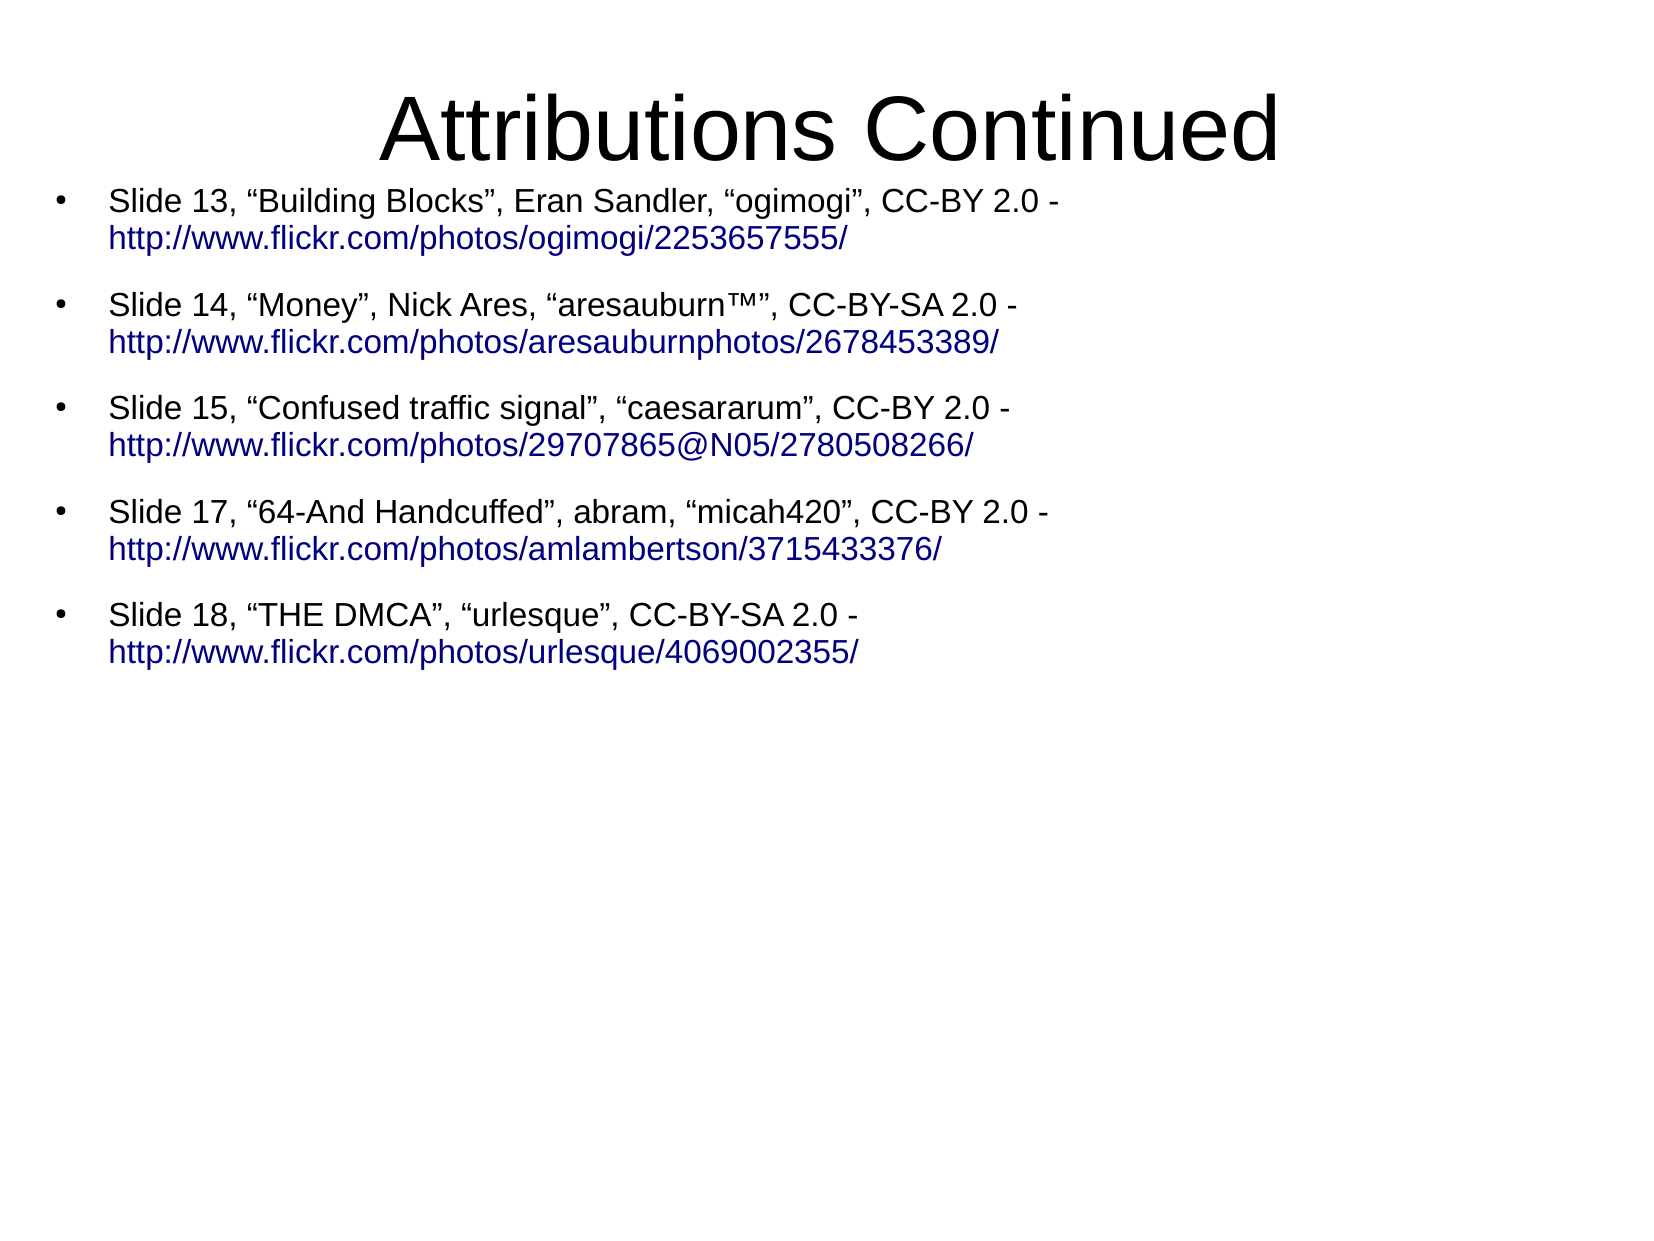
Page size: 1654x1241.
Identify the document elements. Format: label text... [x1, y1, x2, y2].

list Slide 13, “Building Blocks”, Eran Sandler, “ogimogi”, CC-BY 2.0 - http://www.flickr.com/photos/ogimogi/2253657555/ Slide 14, “Money”, Nick Ares, “aresauburn™”, CC-BY-SA 2.0 - http://www.flickr.com/photos/aresauburnphotos/2678453389/ Slide 15, “Confused traffic signal”, “caesararum”, CC-BY 2.0 - http://www.flickr.com/photos/29707865@N05/2780508266/ Slide 17, “64-And Handcuffed”, abram, “micah420”, CC-BY 2.0 - http://www.flickr.com/photos/amlambertson/3715433376/ Slide 18, “THE DMCA”, “urlesque”, CC-BY-SA 2.0 - http://www.flickr.com/photos/urlesque/4069002355/ [37, 182, 1538, 987]
title Attributions Continued [86, 32, 1576, 226]
